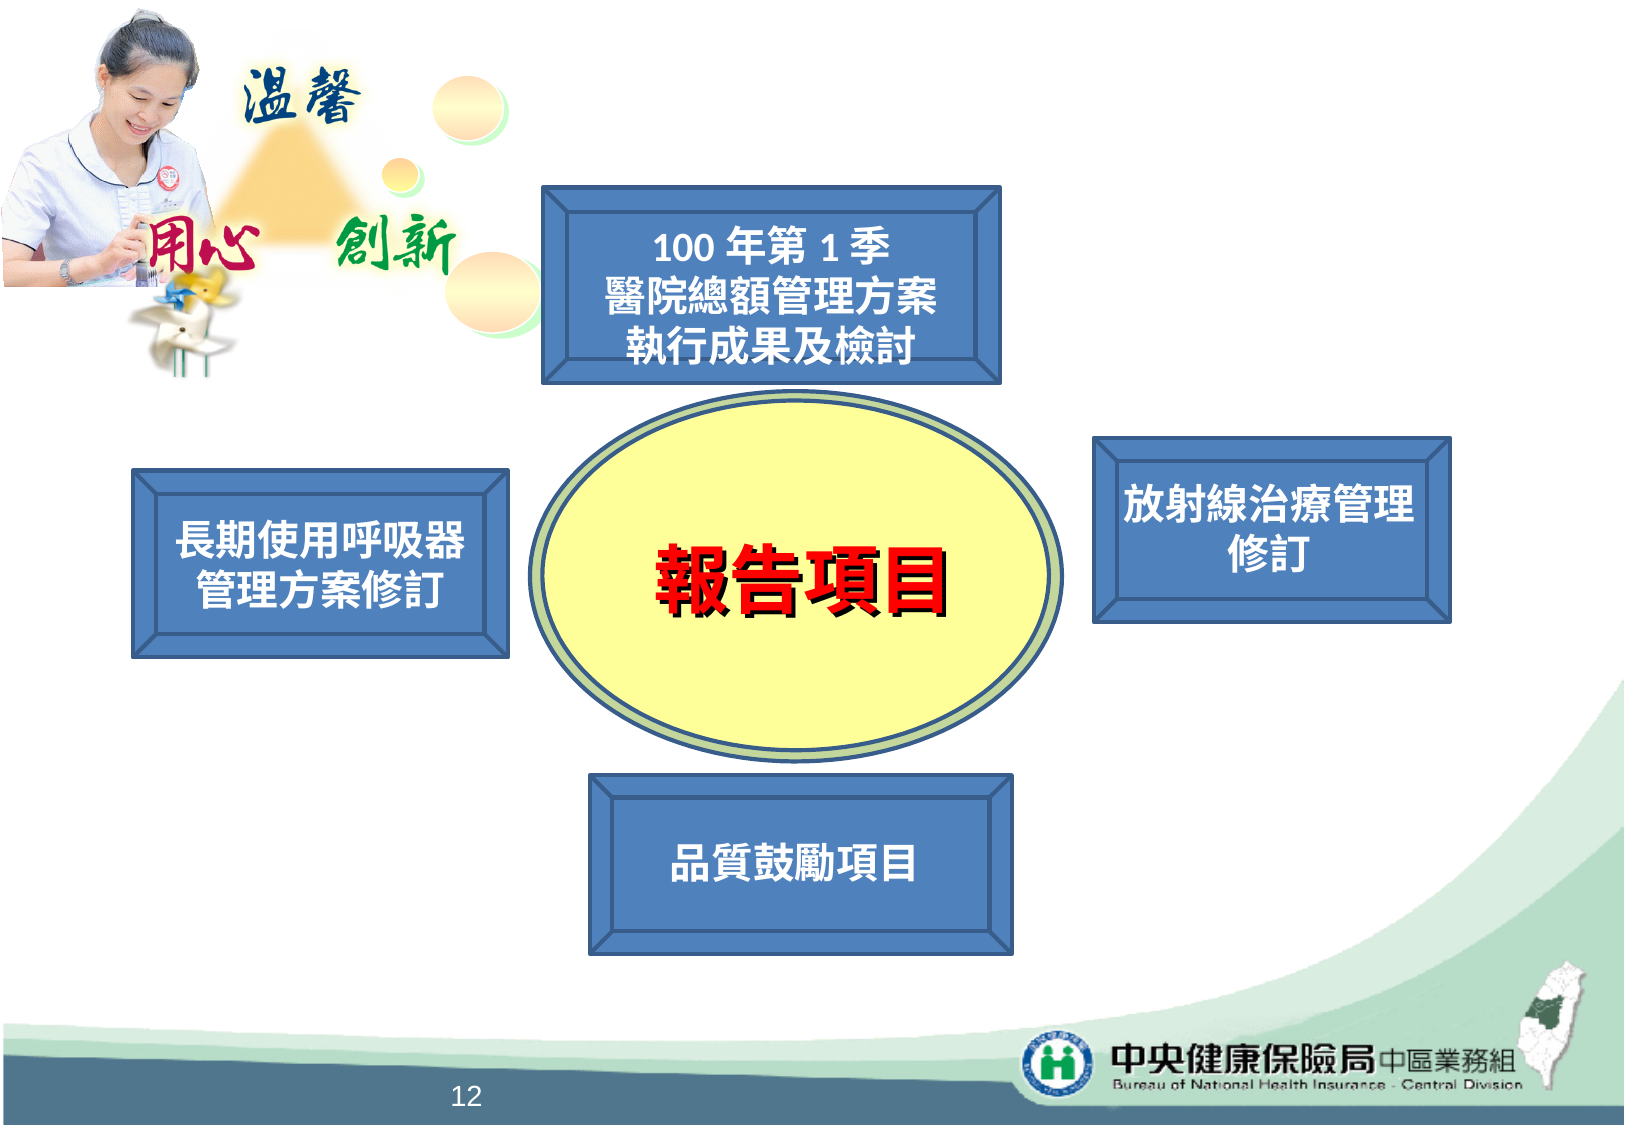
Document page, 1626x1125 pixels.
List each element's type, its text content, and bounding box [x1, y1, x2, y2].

text_box 長期使用呼吸器管理方案修訂 [132, 470, 508, 658]
text_box [1093, 437, 1450, 622]
text_box [529, 391, 1062, 762]
text_box 品質鼓勵項目 [613, 830, 977, 895]
text_box [435, 1065, 815, 1125]
text_box 報告項目 [638, 525, 968, 630]
text_box 100年第1季 醫院總額管理方案 執行成果及檢討 [542, 187, 1000, 384]
text_box 放射線治療管理修訂 [1105, 470, 1434, 586]
text_box [589, 775, 1012, 954]
